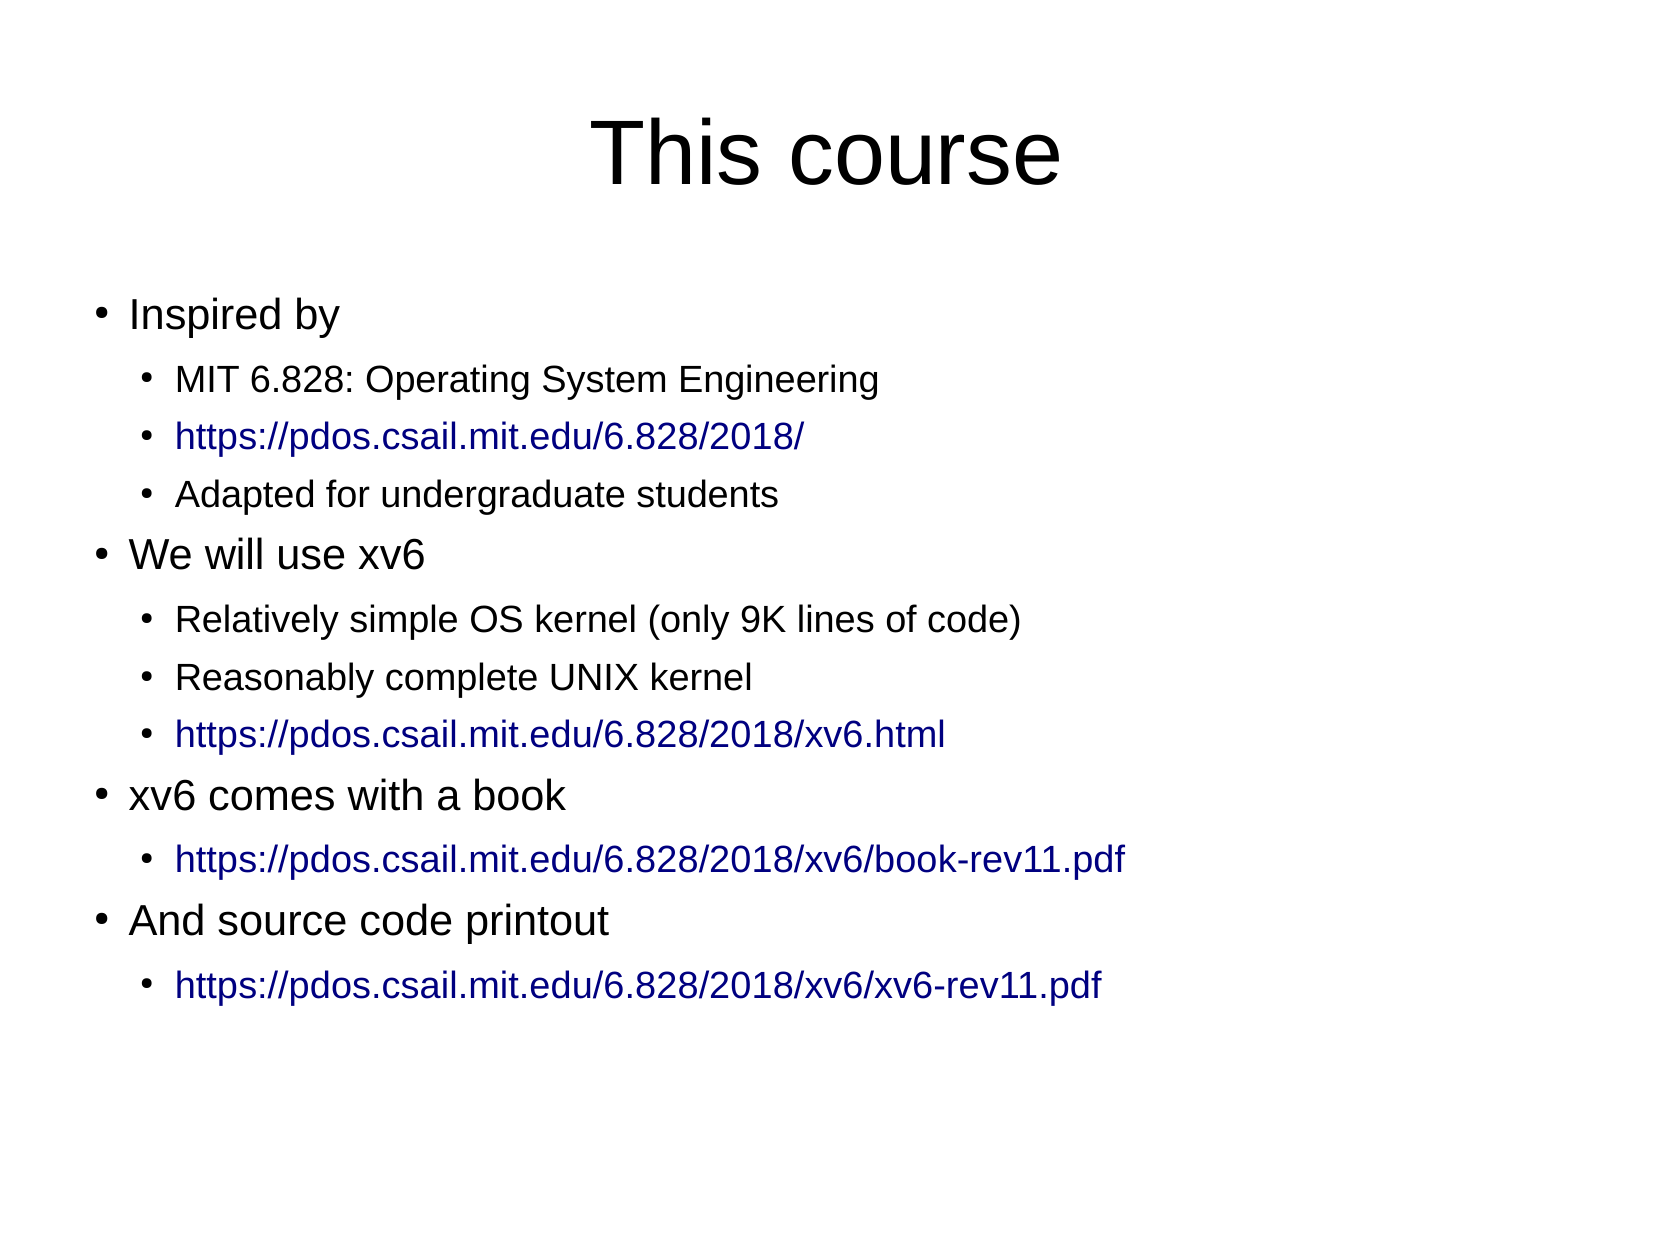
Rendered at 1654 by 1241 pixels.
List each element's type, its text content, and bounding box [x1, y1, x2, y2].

list Inspired by MIT 6.828: Operating System Engineering https://pdos.csail.mit.edu/6.828/2018/ Adapted for undergraduate students We will use xv6 Relatively simple OS kernel (only 9K lines of code) Reasonably complete UNIX kernel https://pdos.csail.mit.edu/6.828/2018/xv6.html xv6 comes with a book https://pdos.csail.mit.edu/6.828/2018/xv6/book-rev11.pdf And source code printout https://pdos.csail.mit.edu/6.828/2018/xv6/xv6-rev11.pdf [82, 290, 1571, 1010]
title This course [82, 49, 1571, 257]
